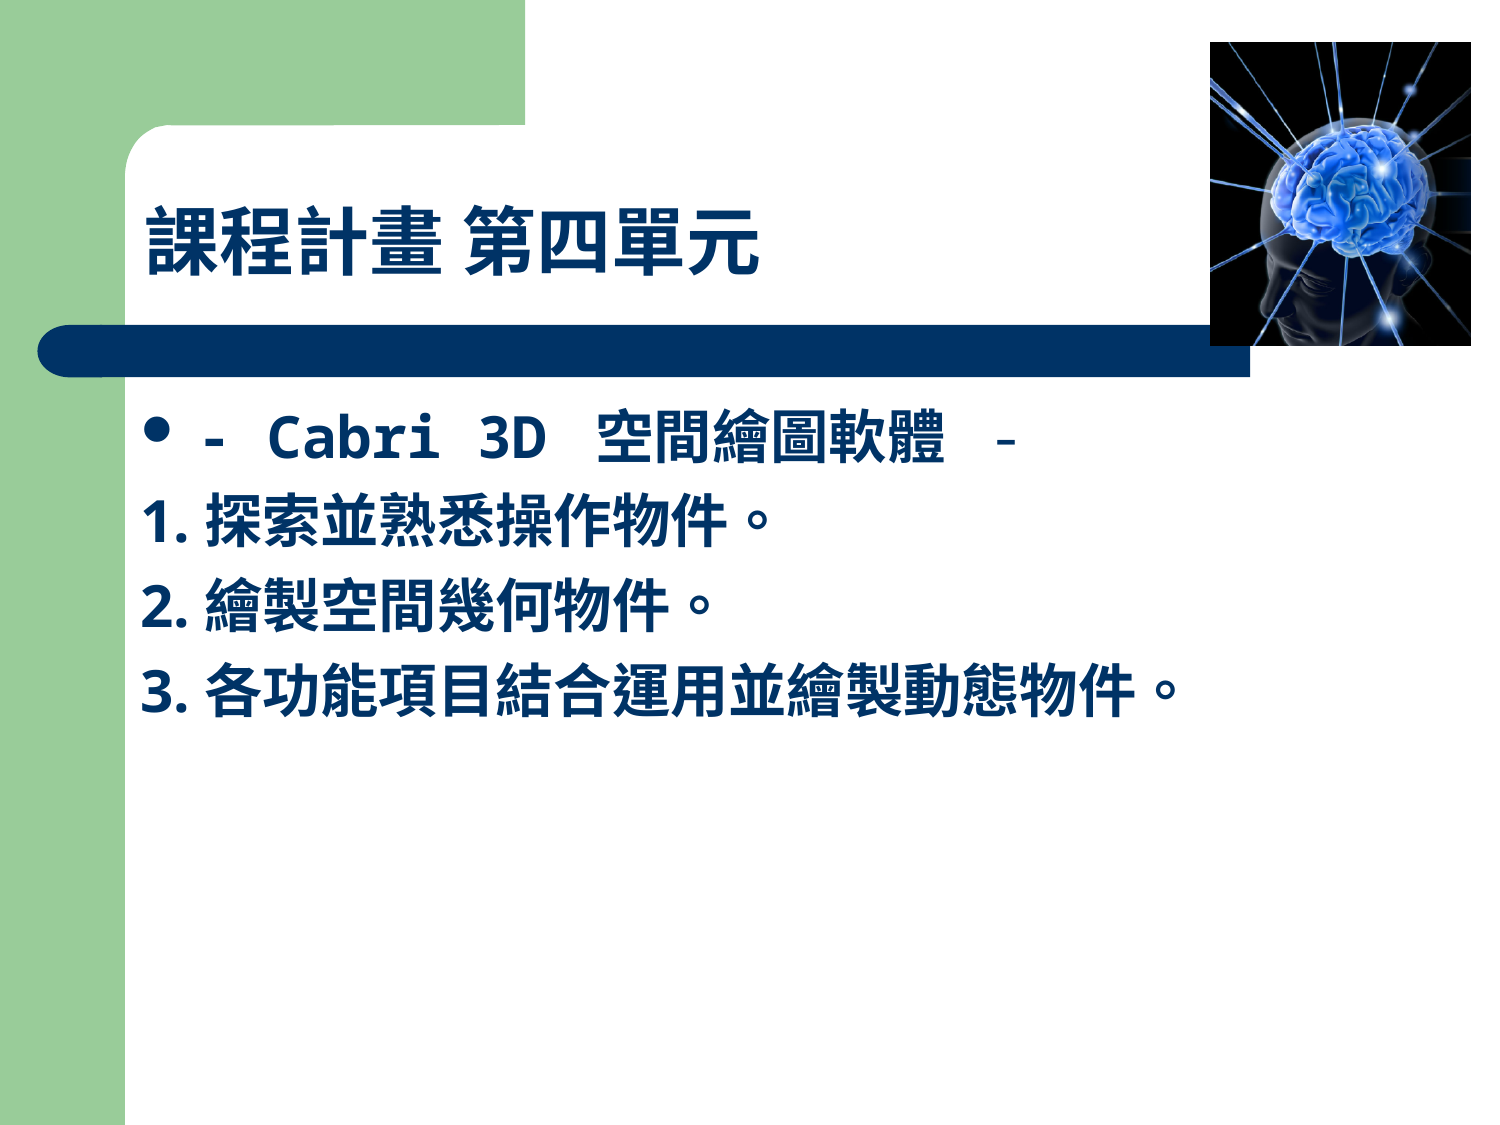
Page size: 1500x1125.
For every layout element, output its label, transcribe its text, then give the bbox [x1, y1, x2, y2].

picture [1210, 42, 1471, 346]
title 課程計畫 第四單元 [136, 136, 1210, 301]
text_box - Cabri 3D 空間繪圖軟體 - 1.探索並熟悉操作物件。 2.繪製空間幾何物件。 3.各功能項目結合運用並繪製動態物件。 [133, 385, 1396, 997]
